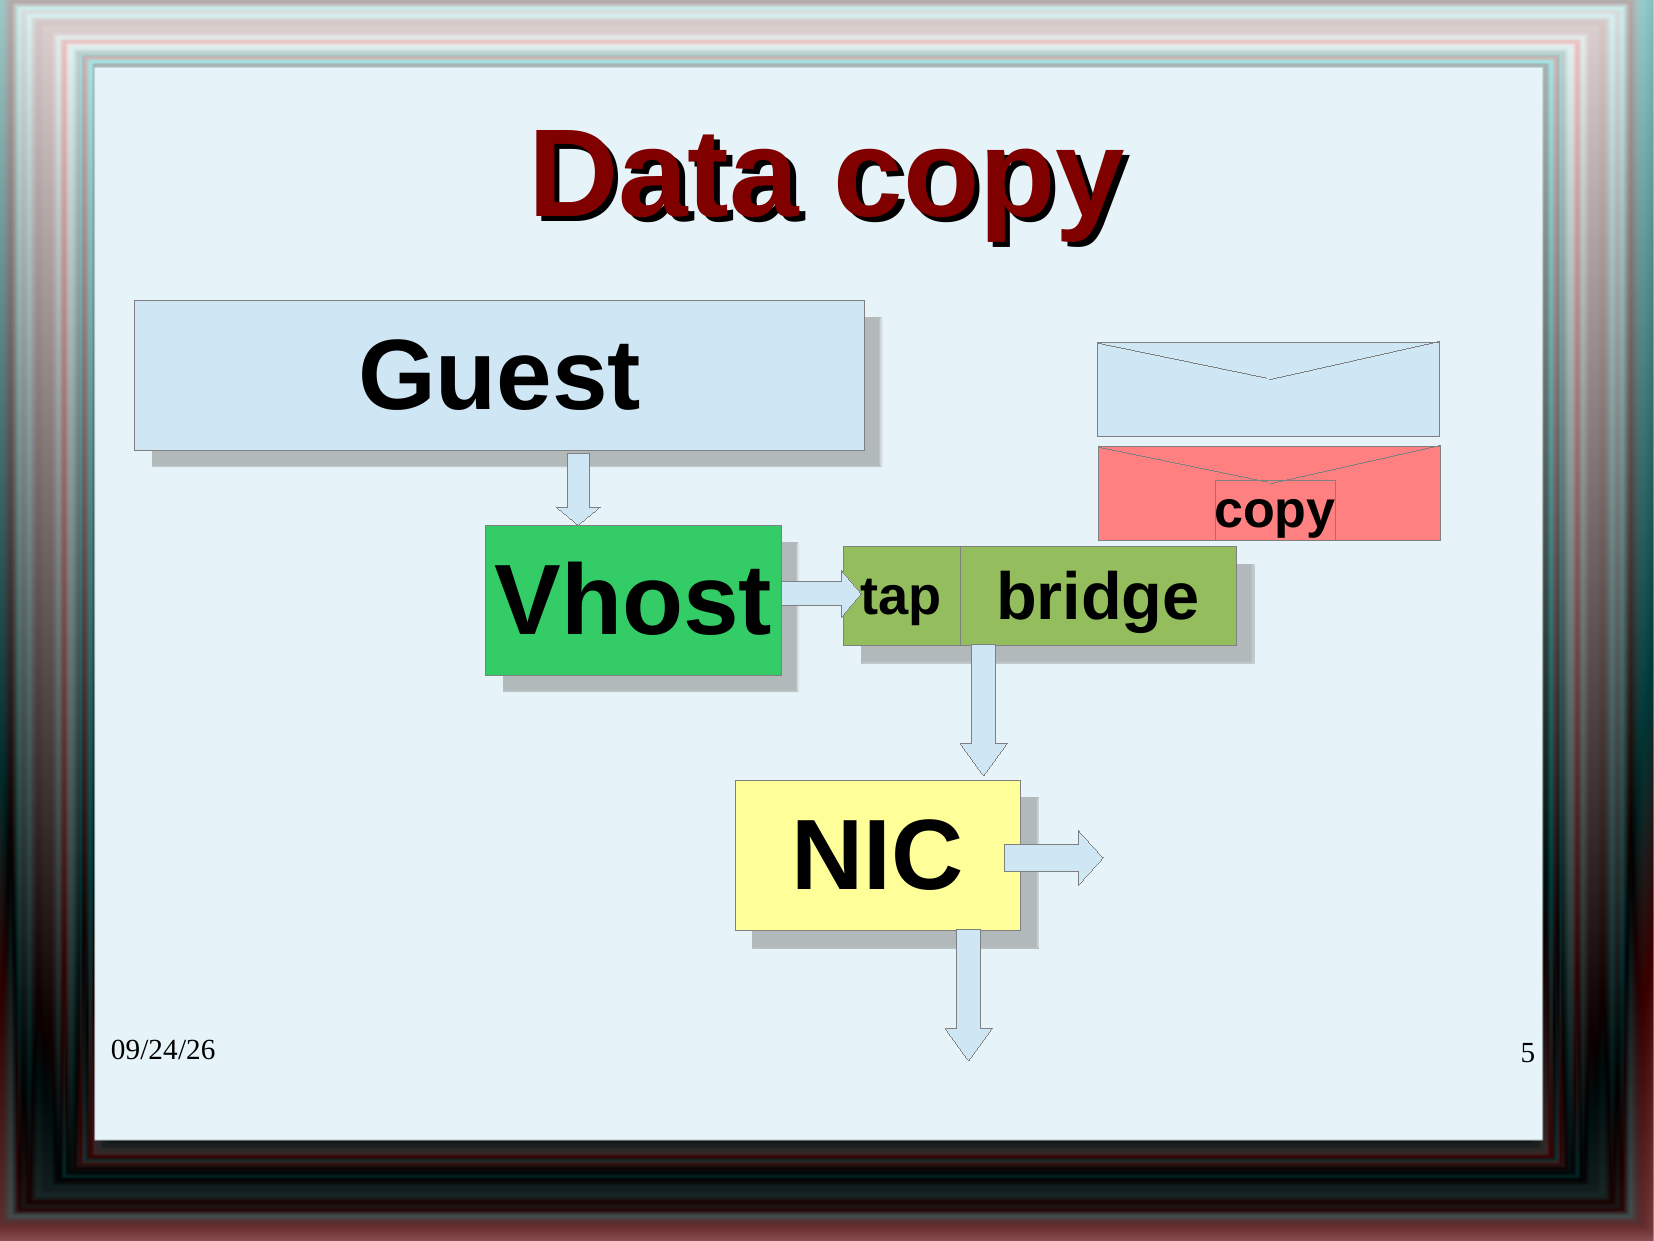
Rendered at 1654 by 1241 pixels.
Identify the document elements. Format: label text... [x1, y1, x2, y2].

text_box [1098, 446, 1441, 541]
title Data copy [118, 102, 1536, 243]
text_box [945, 929, 993, 1061]
text_box copy [1215, 480, 1336, 541]
text_box [781, 570, 862, 618]
text_box [1004, 830, 1104, 886]
text_box [960, 644, 1008, 776]
text_box Vhost [485, 525, 782, 676]
picture [0, 0, 1654, 1241]
text_box [556, 453, 601, 526]
text_box Guest [134, 300, 865, 451]
text_box NIC [735, 780, 1021, 931]
text_box [1097, 342, 1440, 437]
text_box bridge [960, 546, 1237, 646]
text_box tap [843, 546, 960, 646]
